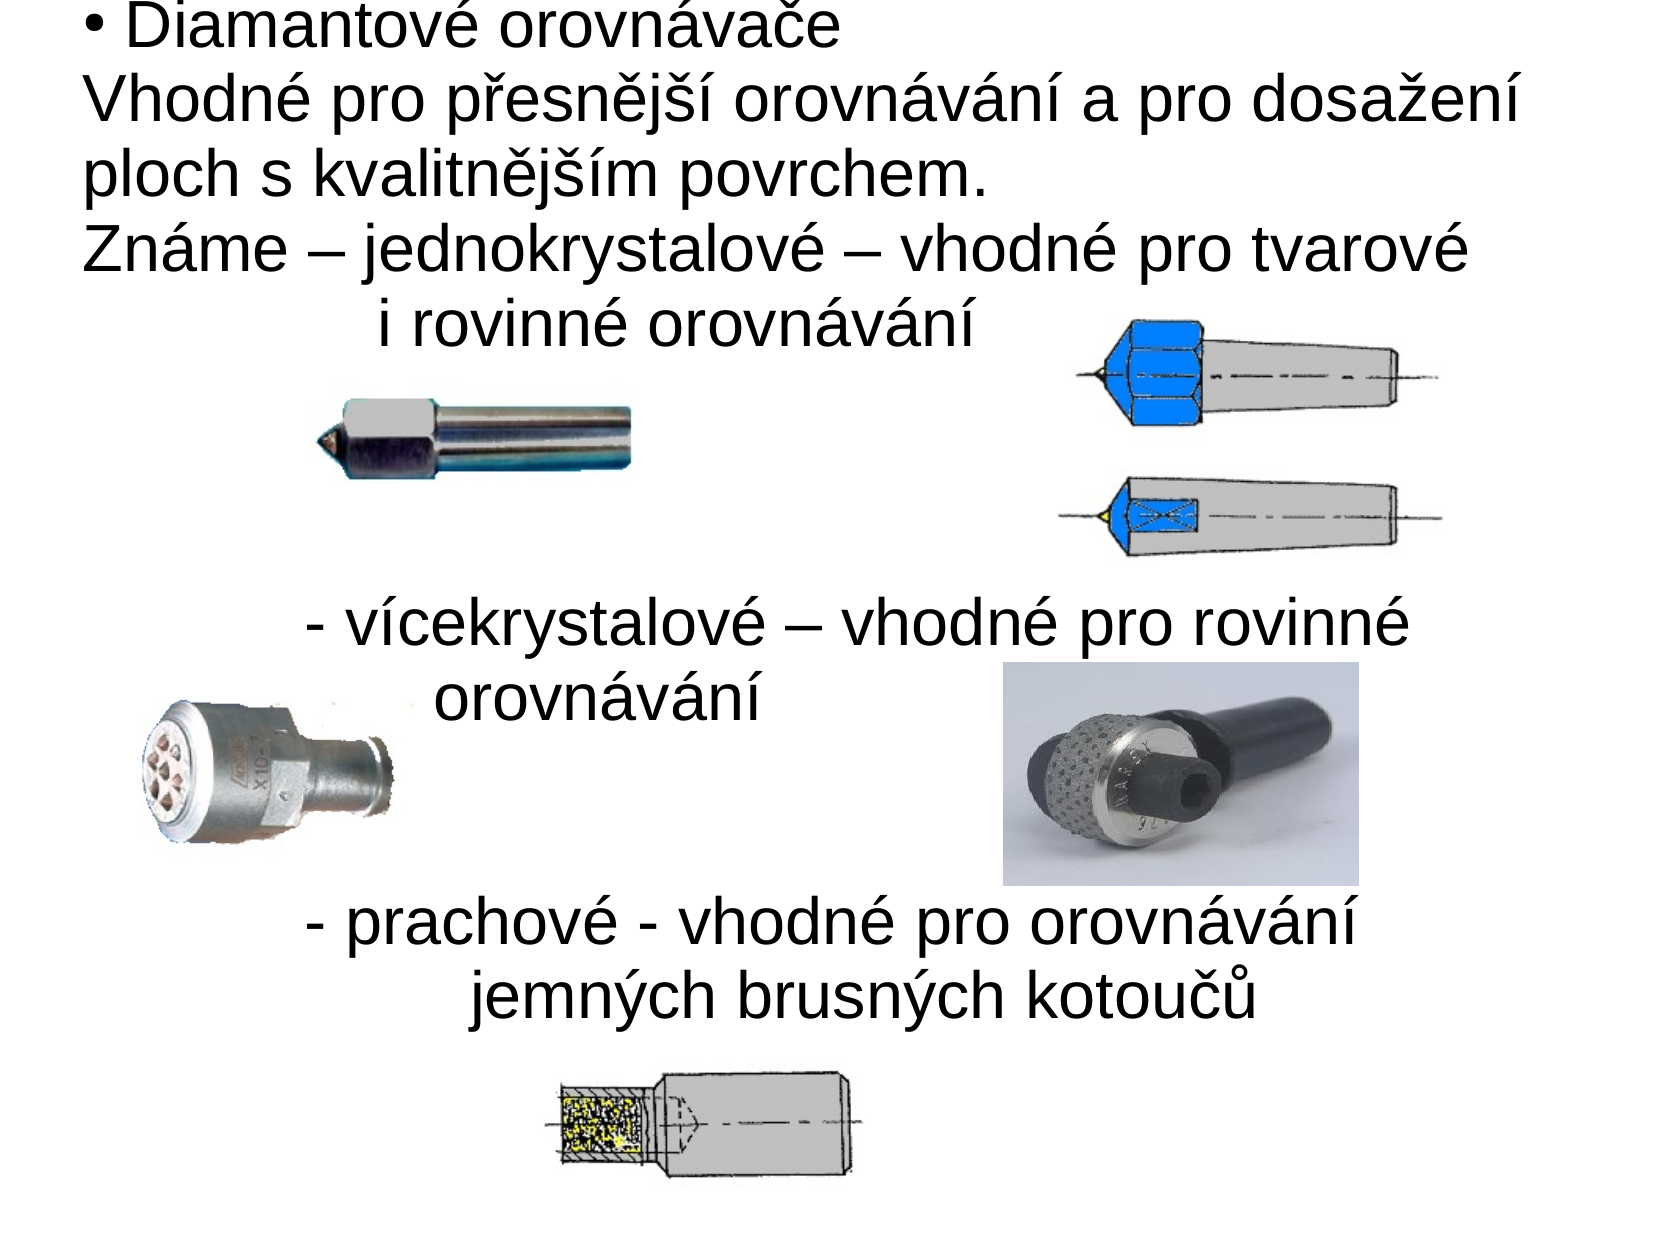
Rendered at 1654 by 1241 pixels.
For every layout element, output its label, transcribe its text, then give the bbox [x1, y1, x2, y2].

picture [118, 679, 414, 857]
picture [531, 1062, 876, 1198]
picture [307, 383, 650, 516]
subtitle Diamantové orovnávače Vhodné pro přesnější orovnávání a pro dosažení ploch s kvalitnějším povrchem. Známe – jednokrystalové – vhodné pro tvarové i rovinné orovnávání - vícekrystalové – vhodné pro rovinné orovnávání - prachové - vhodné pro orovnávání jemných brusných kotoučů [82, 0, 1571, 1183]
picture [1056, 318, 1447, 562]
picture [1003, 662, 1359, 886]
